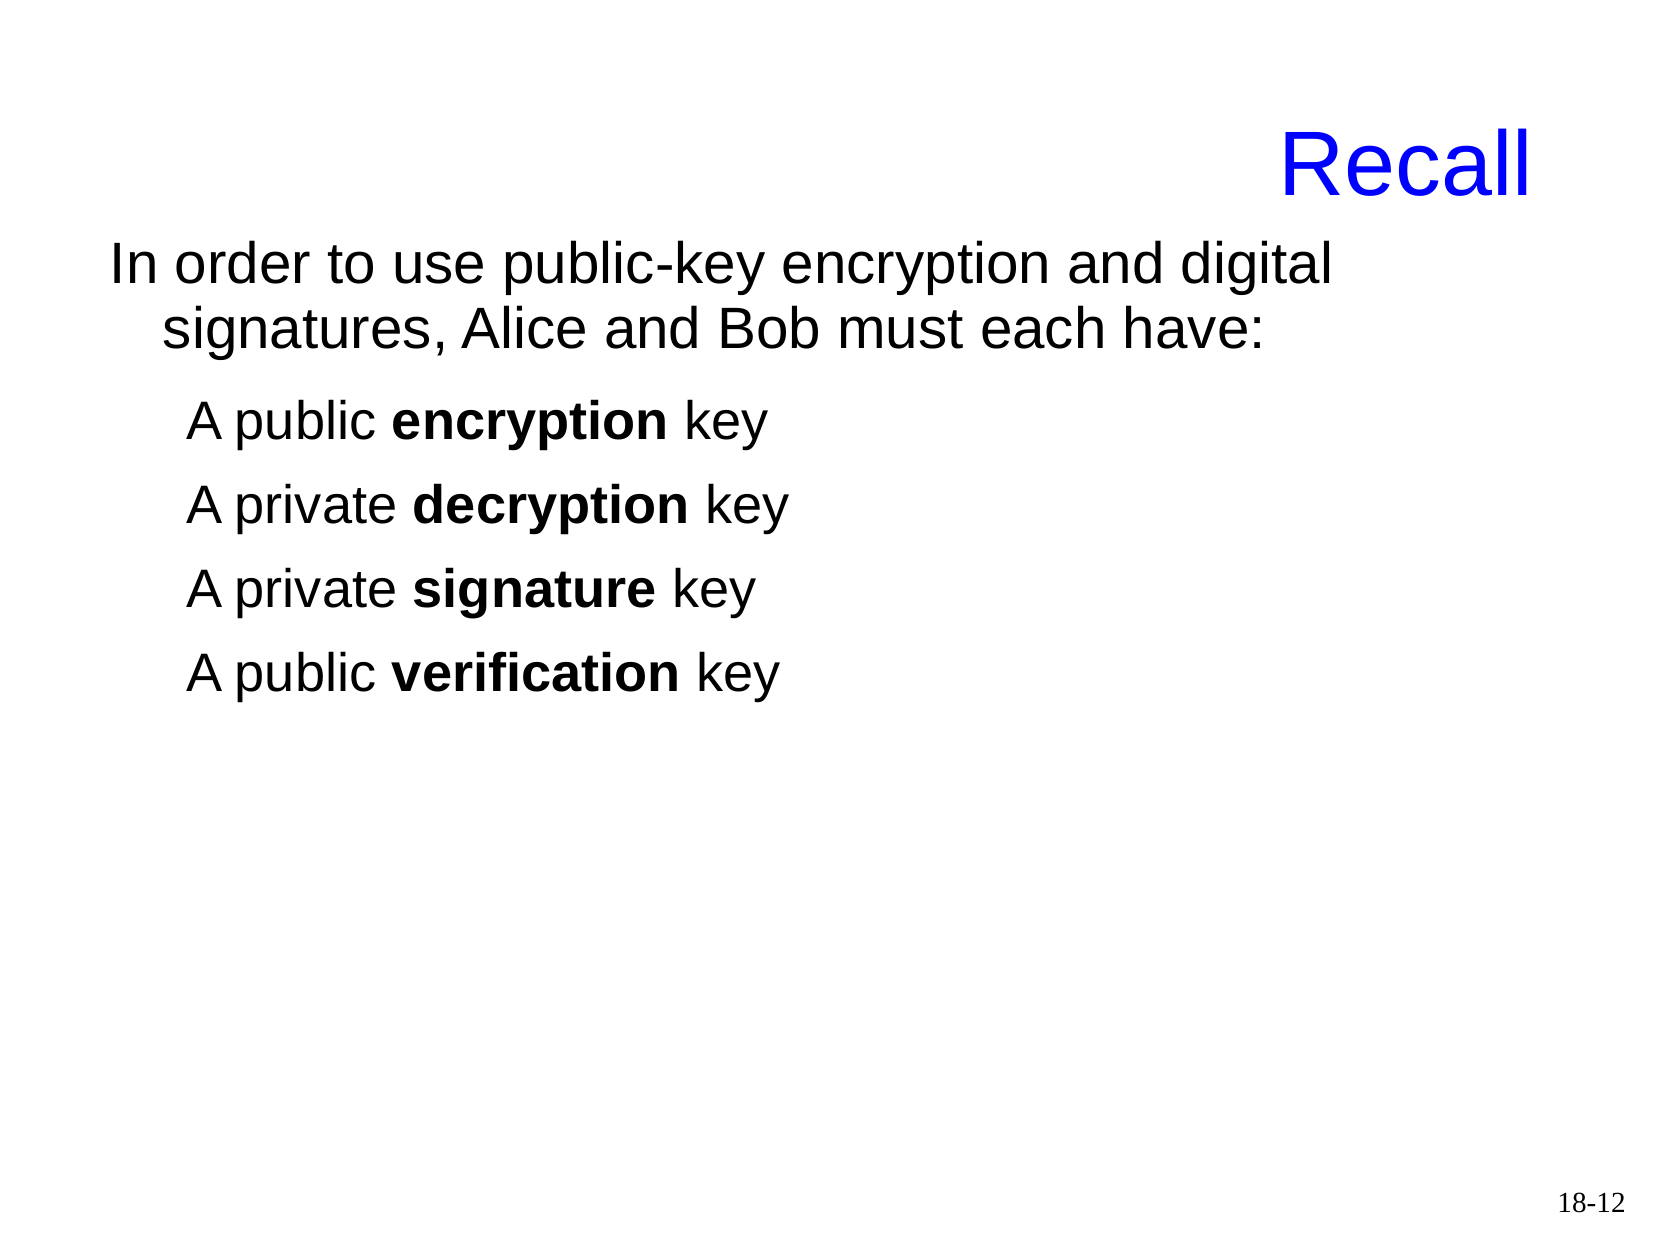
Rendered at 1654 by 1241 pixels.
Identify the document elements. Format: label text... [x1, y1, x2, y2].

list In order to use public-key encryption and digital signatures, Alice and Bob must each have: A public encryption key A private decryption key A private signature key A public verification key [92, 230, 1533, 1031]
title Recall [121, 76, 1534, 252]
